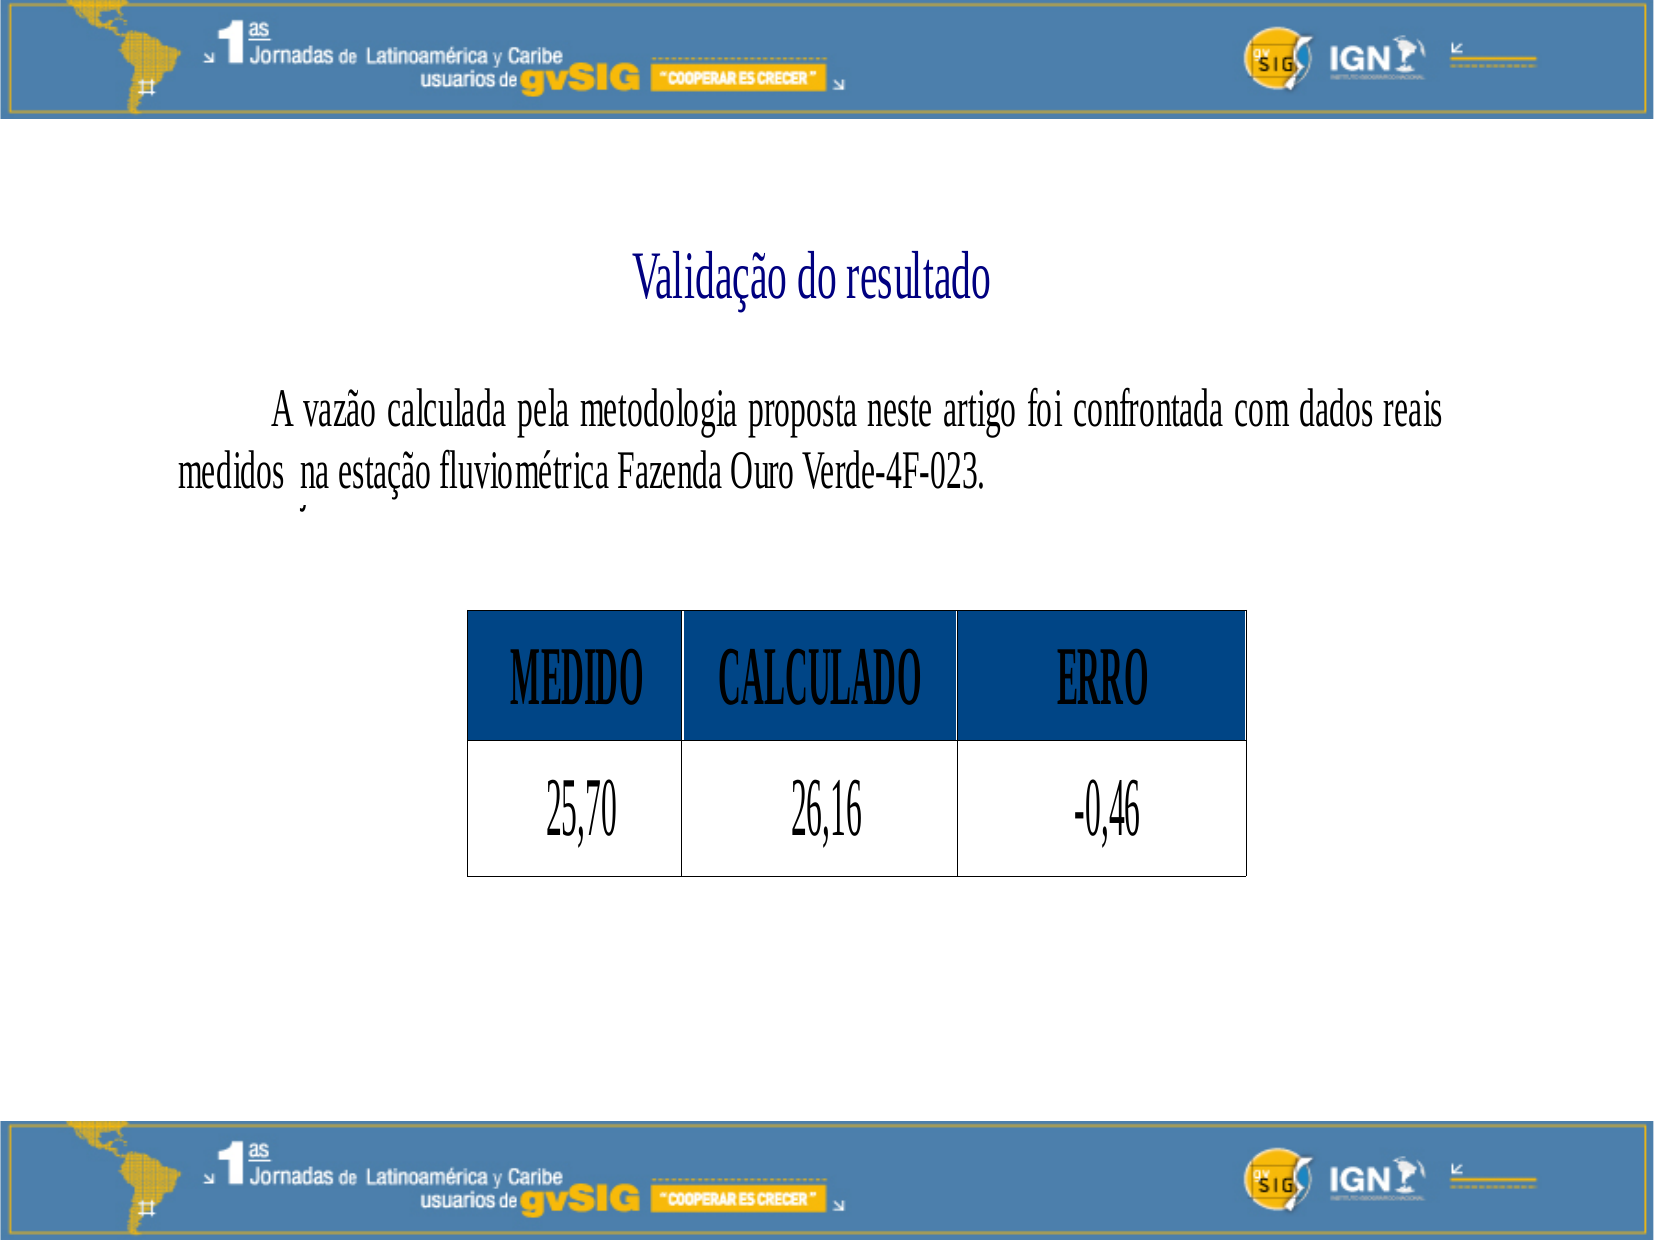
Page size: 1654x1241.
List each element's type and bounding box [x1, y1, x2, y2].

picture [0, 1121, 1654, 1241]
picture [0, 0, 1654, 119]
chart [177, 236, 1553, 969]
